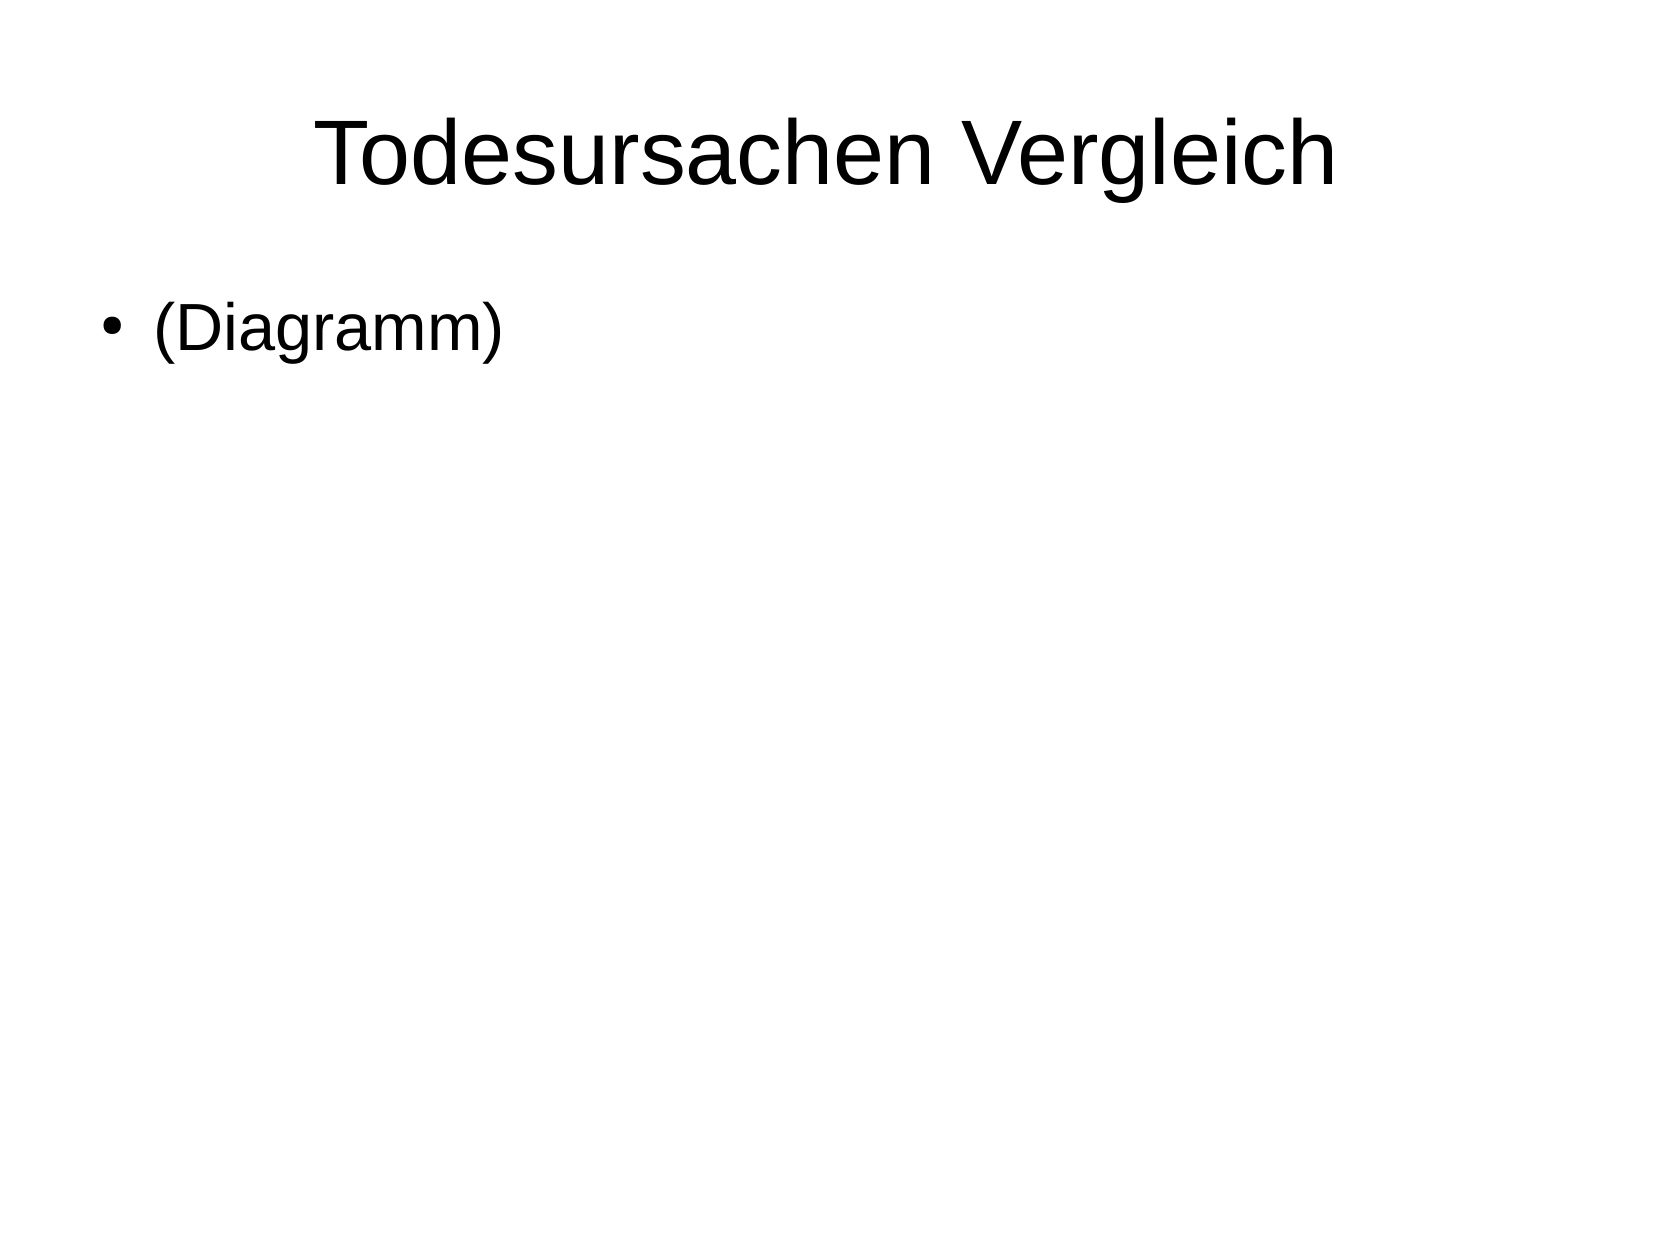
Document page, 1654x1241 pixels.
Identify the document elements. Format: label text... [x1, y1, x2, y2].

list (Diagramm) [82, 290, 1538, 1010]
title Todesursachen Vergleich [82, 49, 1571, 257]
